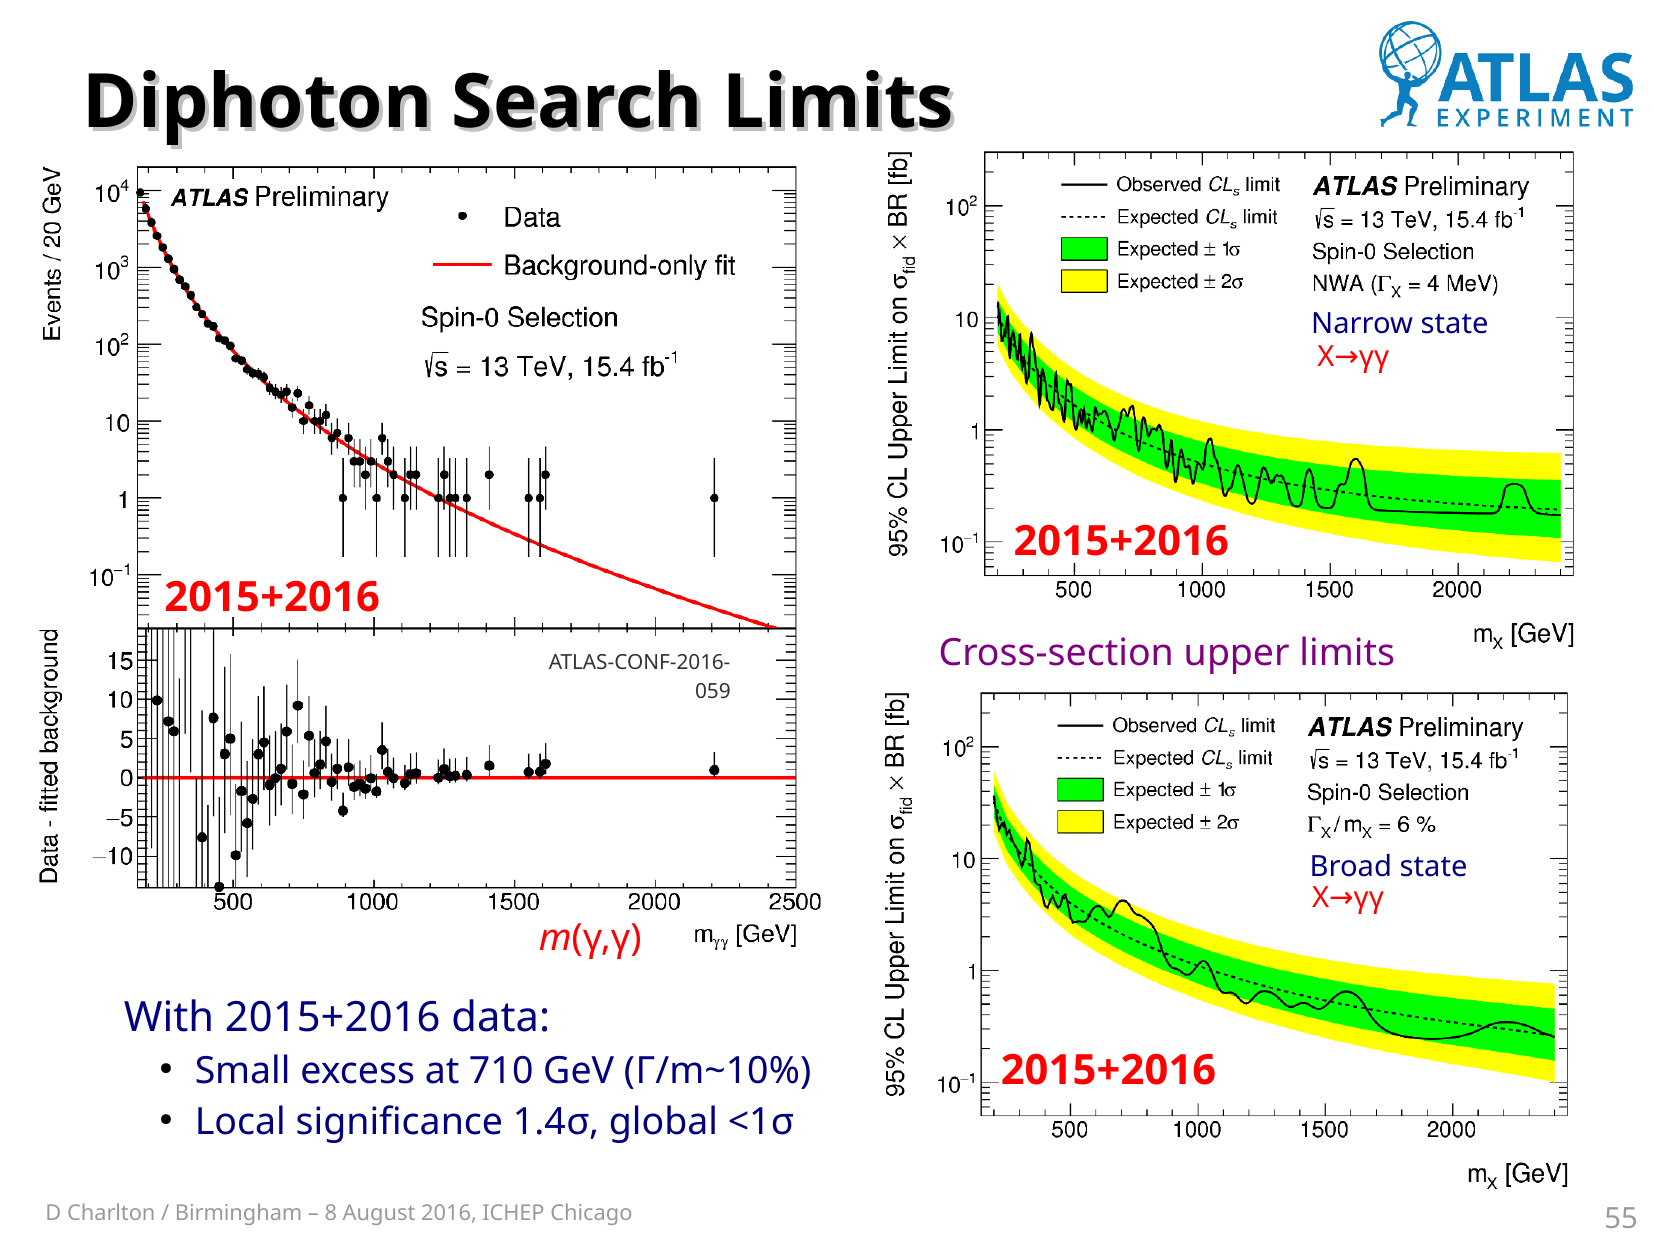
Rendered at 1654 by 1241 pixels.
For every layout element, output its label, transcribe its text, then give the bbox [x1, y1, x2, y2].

text_box X→γγ [1297, 887, 1402, 928]
text_box Narrow state [1296, 295, 1506, 345]
text_box 2015+2016 [998, 503, 1265, 568]
picture [887, 151, 1574, 649]
text_box Broad state [1294, 837, 1505, 887]
text_box ATLAS-CONF-2016-059 [504, 640, 746, 680]
text_box With 2015+2016 data: Small excess at 710 GeV (Г/m~10%) Local significance 1.4σ, global <1σ [109, 979, 1116, 1131]
text_box X→γγ [1302, 327, 1407, 377]
picture [884, 692, 1568, 1189]
title Diphoton Search Limits [82, 49, 1331, 148]
text_box m(γ,γ) [524, 903, 669, 962]
picture [39, 166, 821, 950]
text_box 2015+2016 [149, 558, 416, 623]
picture [1379, 21, 1633, 127]
text_box 2015+2016 [1116, 1032, 1253, 1096]
text_box Cross-section upper limits [923, 618, 1429, 677]
